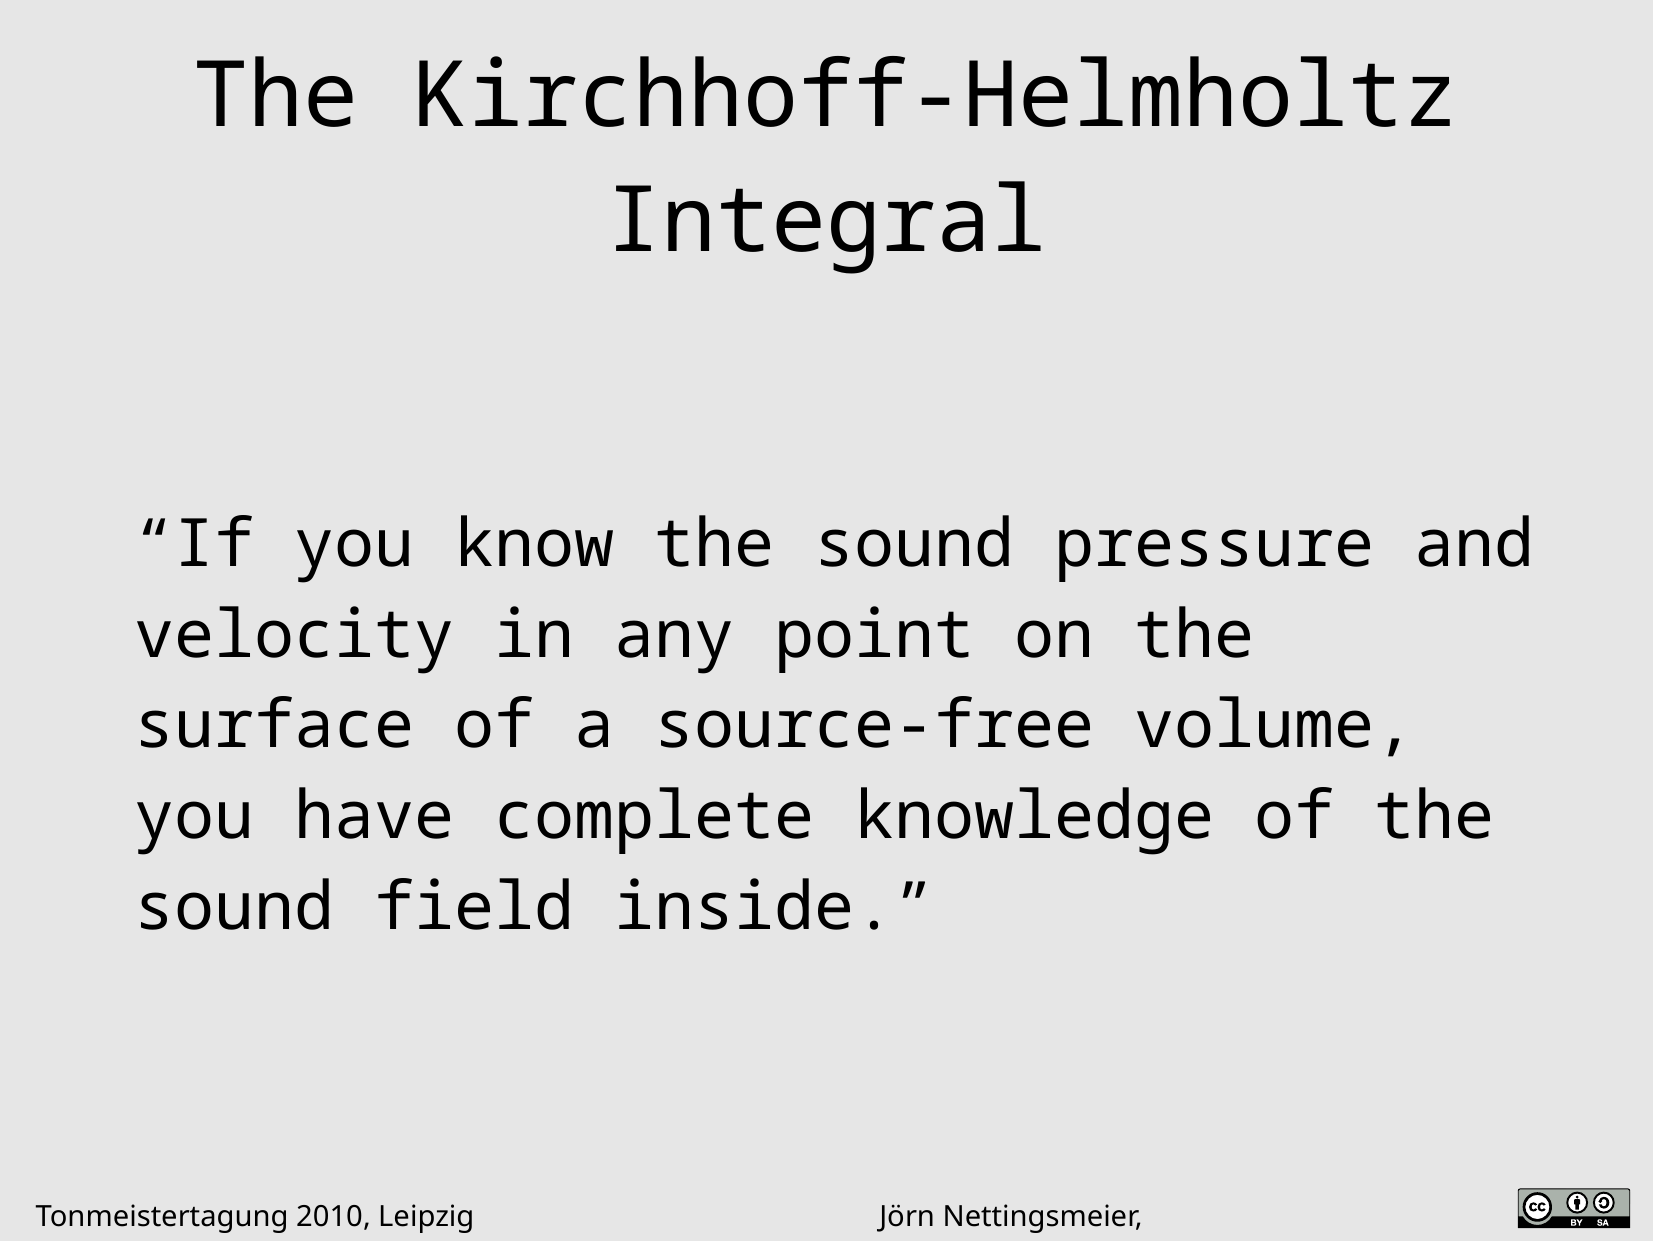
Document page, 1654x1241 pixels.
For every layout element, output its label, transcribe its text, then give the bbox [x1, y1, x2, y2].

text_box “If you know the sound pressure and velocity in any point on the surface of a source-free volume, you have complete knowledge of the sound field inside.” [74, 487, 1575, 892]
title The Kirchhoff-Helmholtz Integral [82, 45, 1571, 261]
